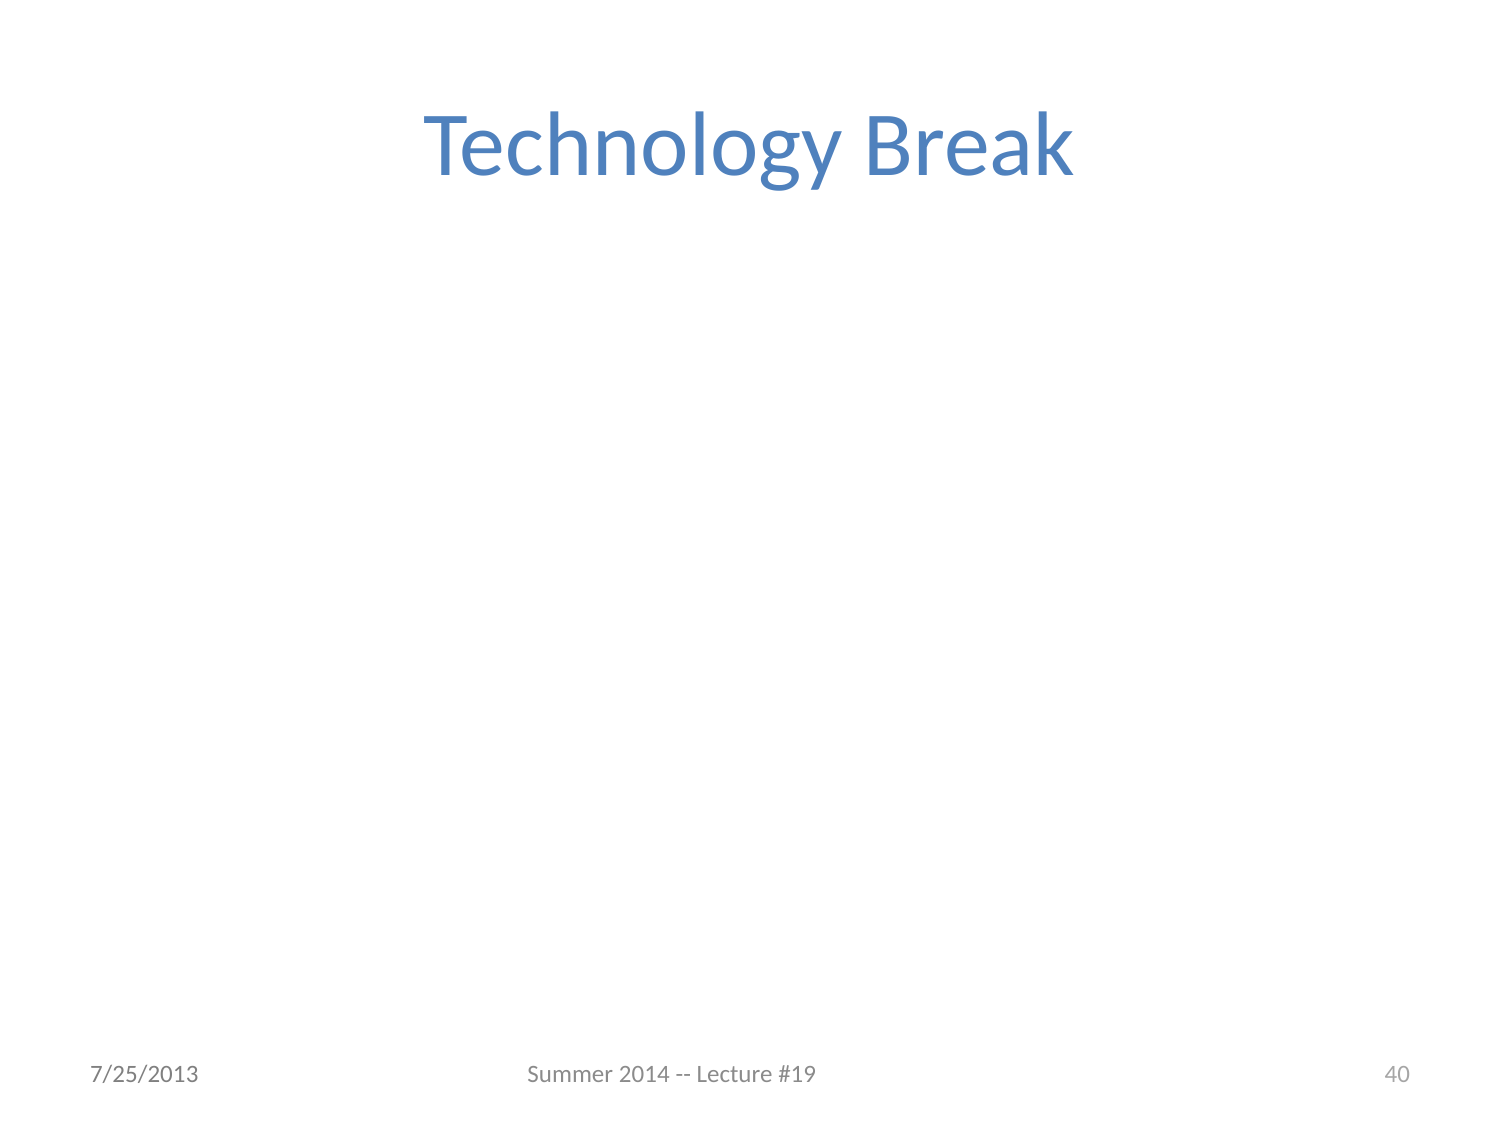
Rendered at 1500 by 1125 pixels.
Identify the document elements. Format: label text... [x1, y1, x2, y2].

slide_number 7/25/2013 [75, 1042, 425, 1103]
title Technology Break [75, 45, 1425, 233]
footer Summer 2014 -- Lecture #19 [512, 1042, 988, 1103]
slide_number <number> [1074, 1042, 1425, 1103]
